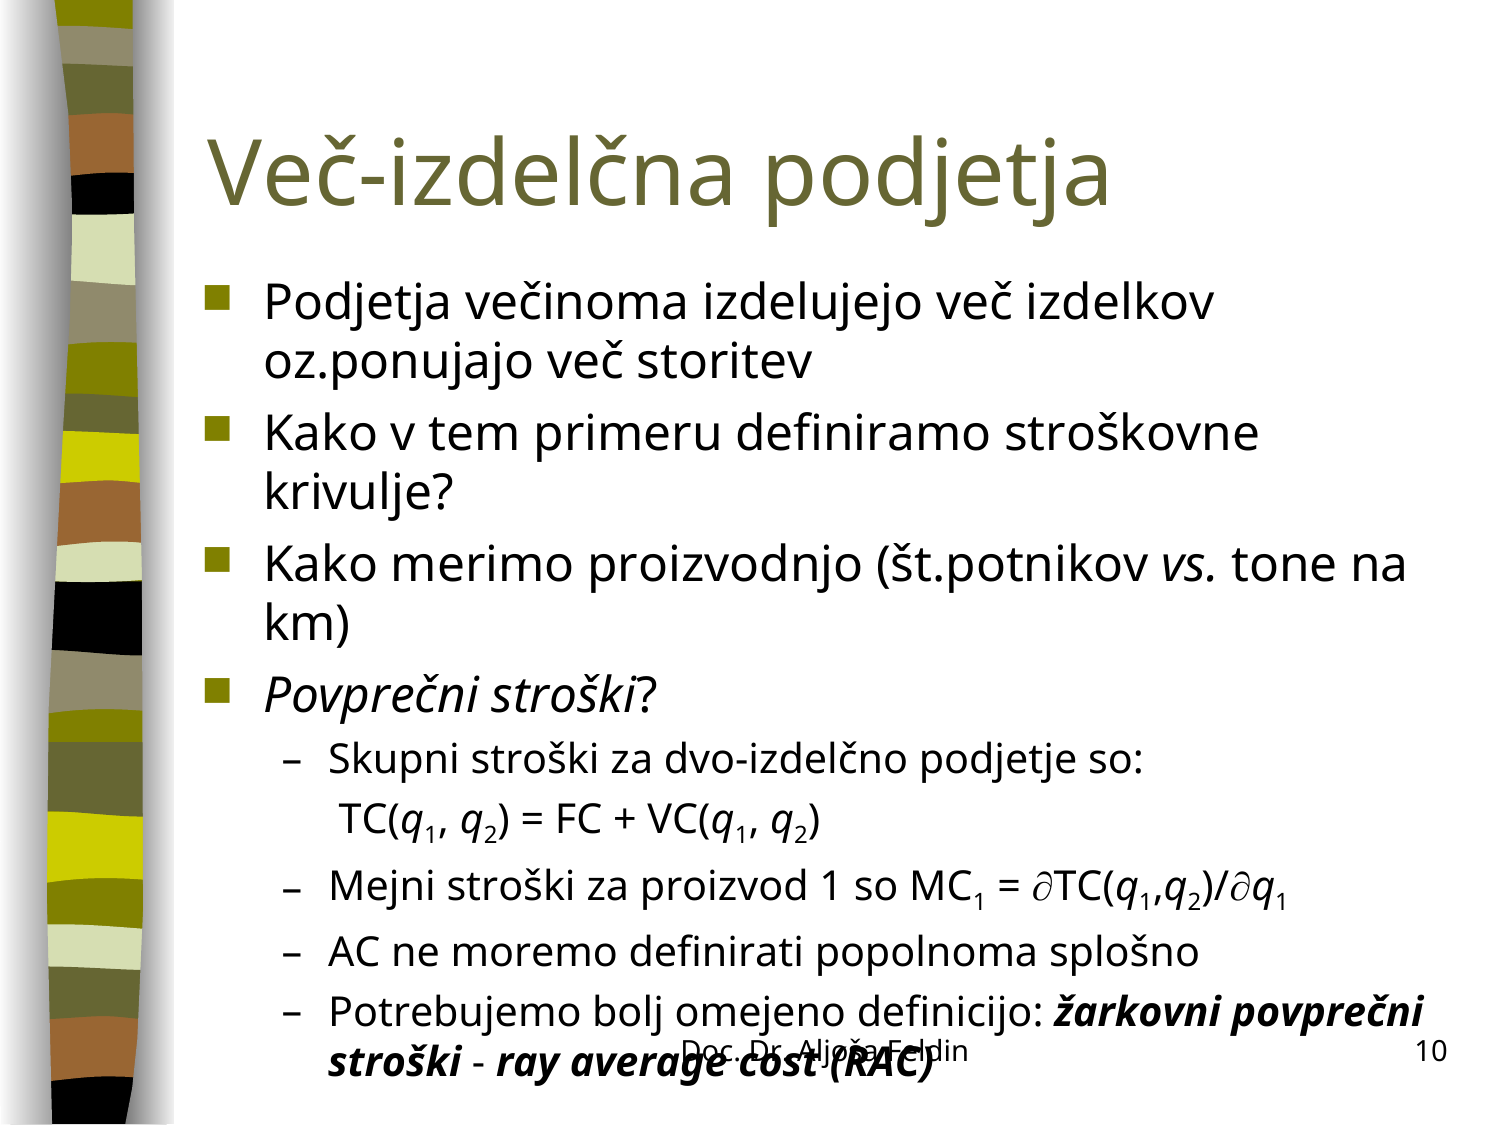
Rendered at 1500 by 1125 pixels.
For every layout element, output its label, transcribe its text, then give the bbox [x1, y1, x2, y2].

title Več-izdelčna podjetja [192, 74, 1468, 262]
list Podjetja večinoma izdelujejo več izdelkov oz.ponujajo več storitev Kako v tem primeru definiramo stroškovne krivulje? Kako merimo proizvodnjo (št.potnikov vs. tone na km) Povprečni stroški? Skupni stroški za dvo-izdelčno podjetje so: TC(q1, q2) = FC + VC(q1, q2) Mejni stroški za proizvod 1 so MC1 = TC(q1,q2)/q1 AC ne moremo definirati popolnoma splošno Potrebujemo bolj omejeno definicijo: žarkovni povprečni stroški - ray average cost (RAC) [192, 262, 1468, 981]
text_box Doc. Dr. Aljoša Feldin [587, 1025, 1063, 1101]
text_box <number> [1149, 1025, 1463, 1101]
